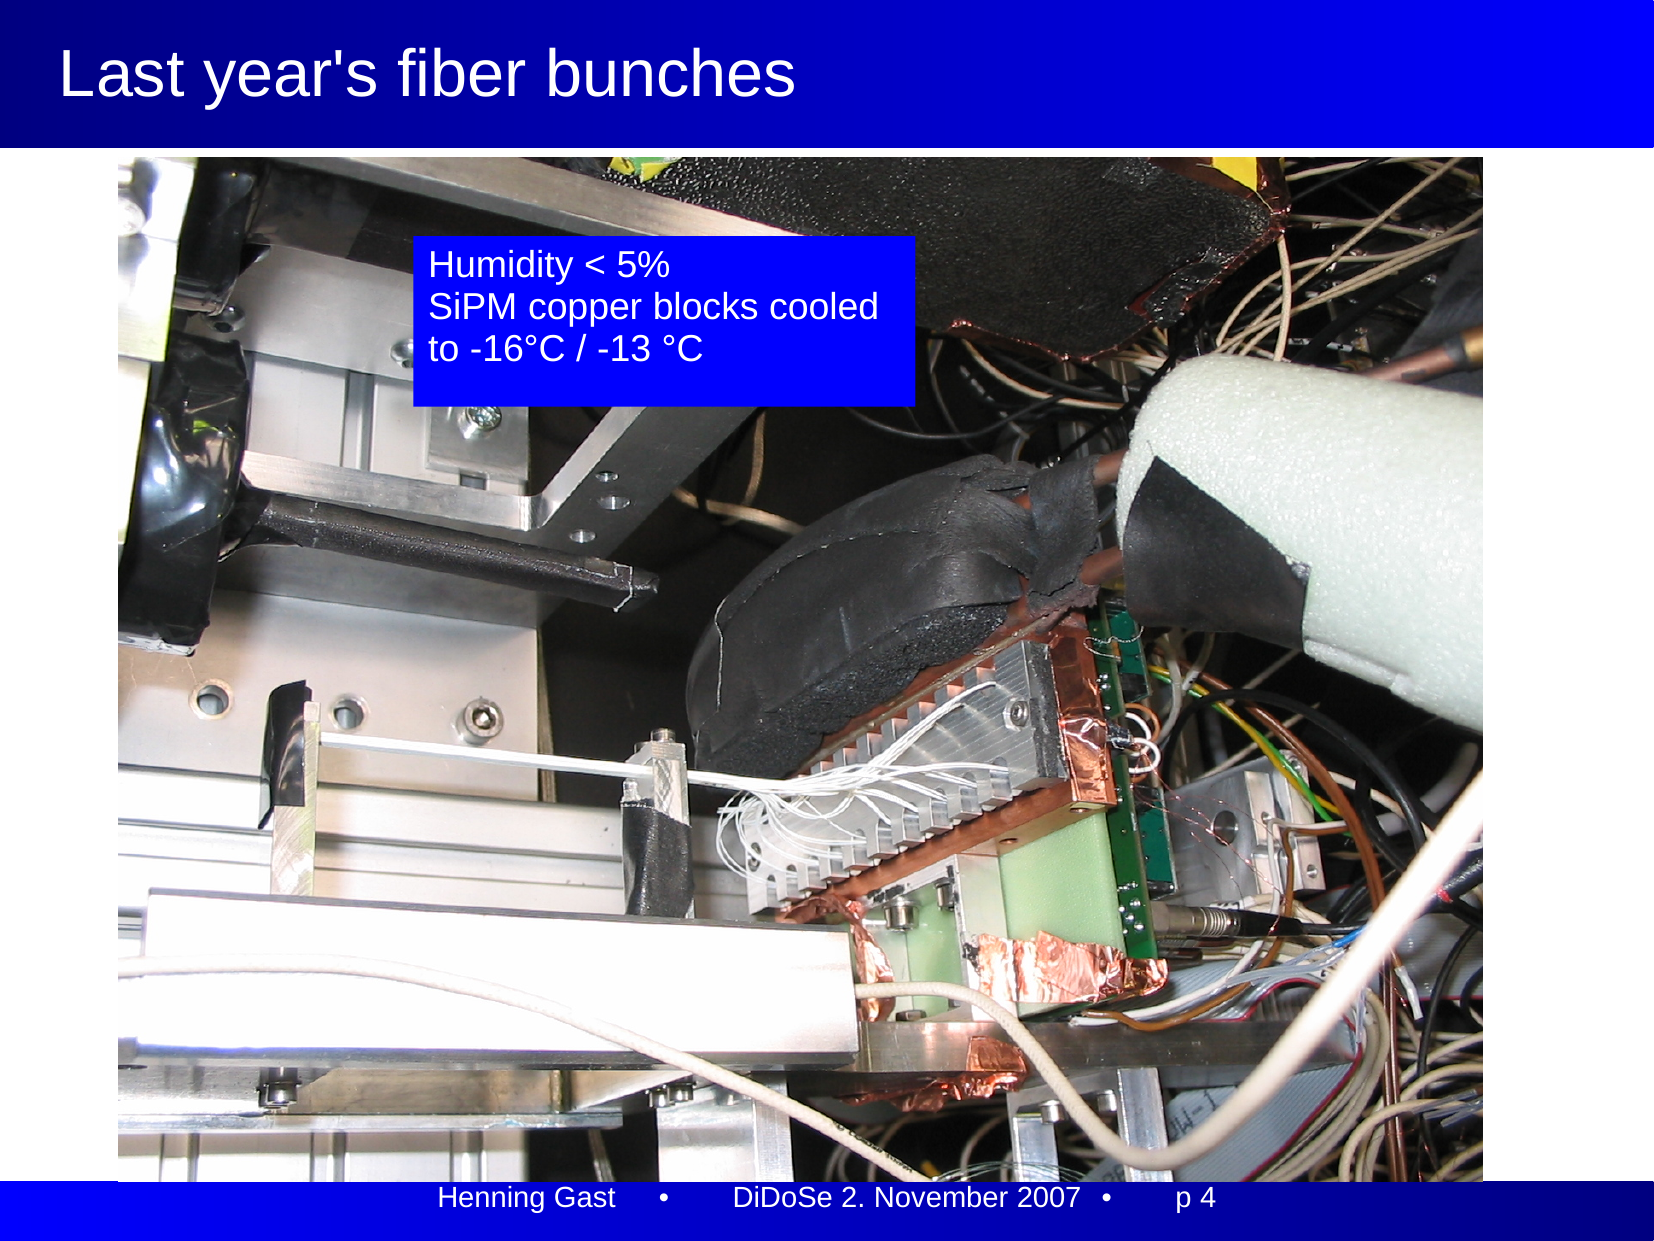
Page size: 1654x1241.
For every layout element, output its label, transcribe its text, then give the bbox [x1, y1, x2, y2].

text_box Humidity < 5% SiPM copper blocks cooled to -16°C / -13 °C [413, 236, 916, 407]
title Last year's fiber bunches [0, 0, 1654, 148]
picture [118, 157, 1483, 1182]
